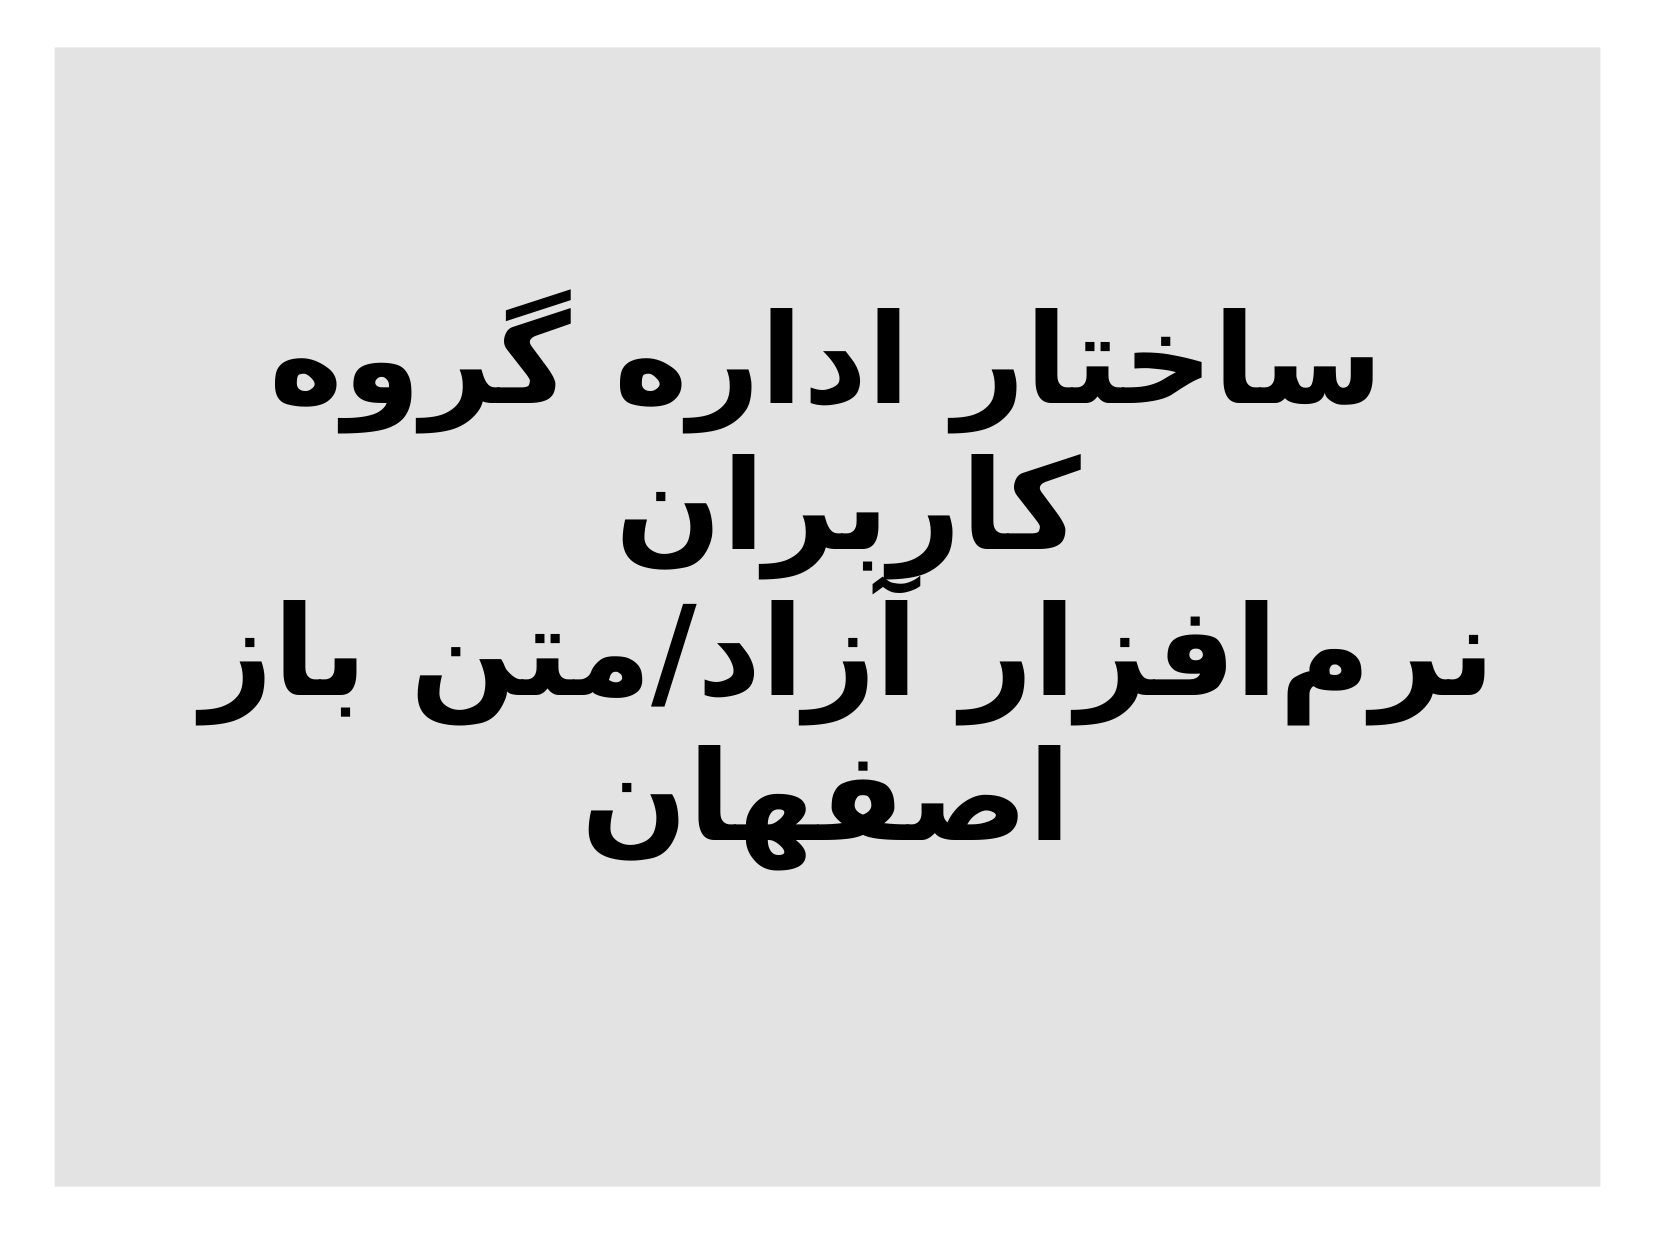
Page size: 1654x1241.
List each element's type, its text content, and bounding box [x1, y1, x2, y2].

subtitle ساختار اداره گروه کاربران نرم‌افزار آزاد/متن باز اصفهان [82, 49, 1571, 1109]
picture [0, 0, 1654, 1241]
